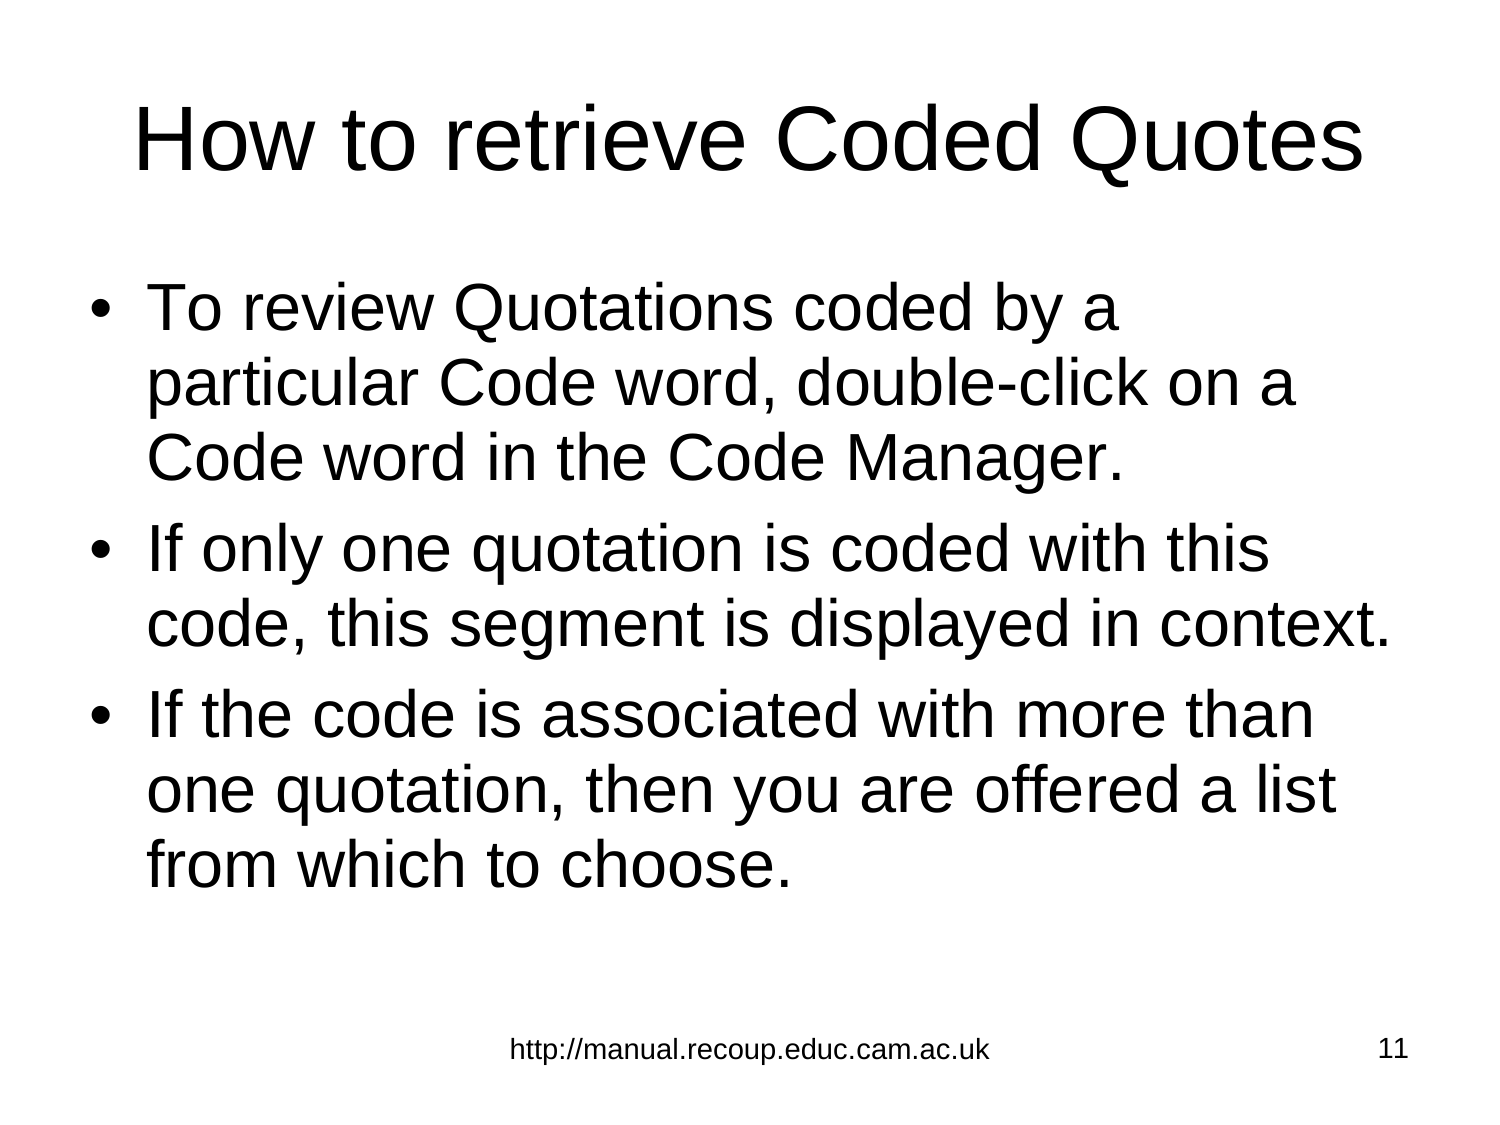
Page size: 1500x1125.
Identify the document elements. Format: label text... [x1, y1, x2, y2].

title How to retrieve Coded Quotes [75, 45, 1426, 233]
list To review Quotations coded by a particular Code word, double-click on a Code word in the Code Manager. If only one quotation is coded with this code, this segment is displayed in context. If the code is associated with more than one quotation, then you are offered a list from which to choose. [75, 262, 1426, 1006]
